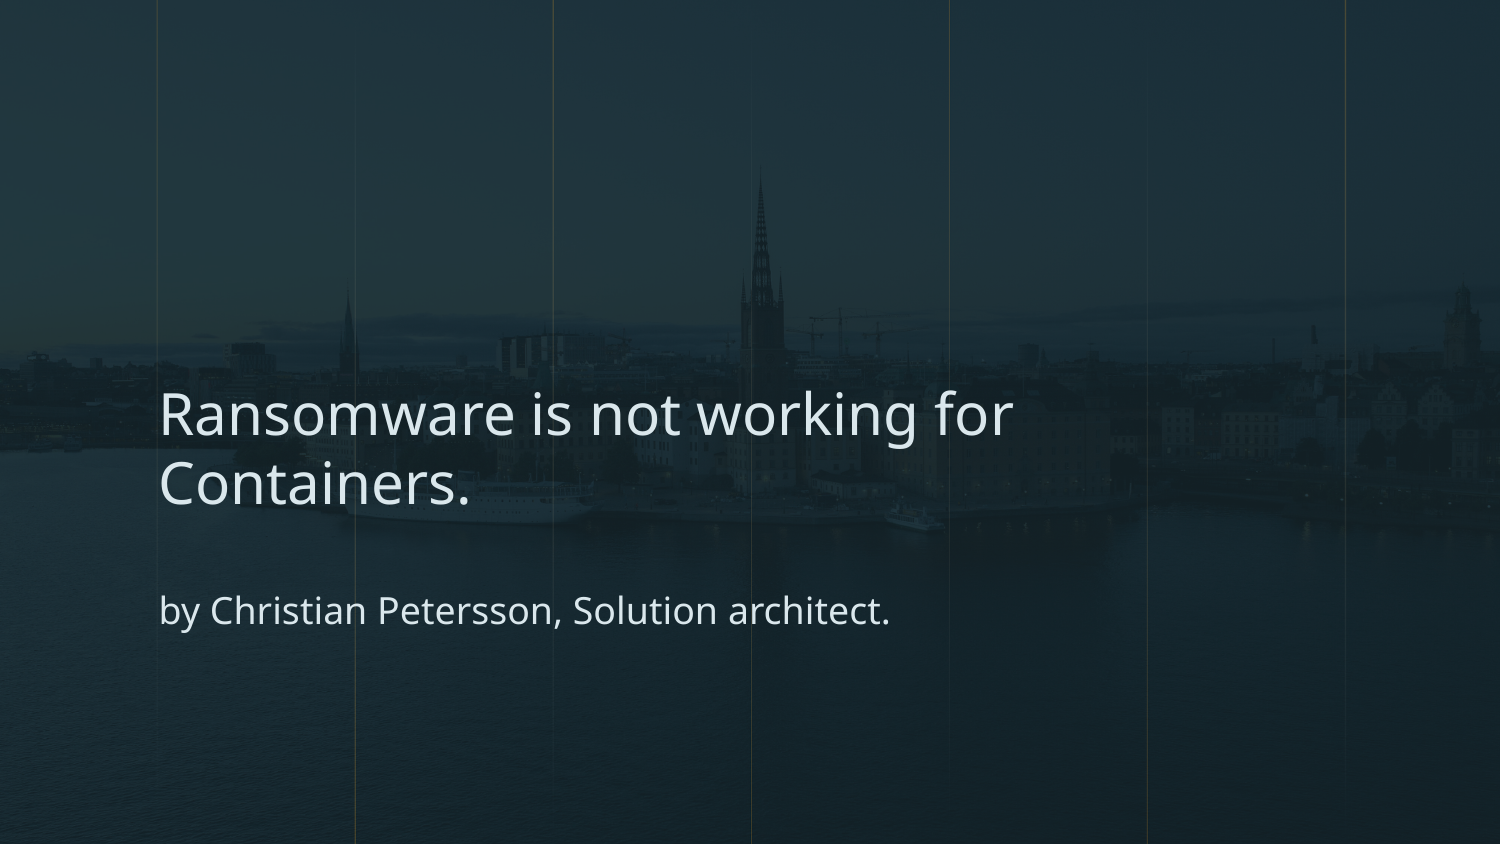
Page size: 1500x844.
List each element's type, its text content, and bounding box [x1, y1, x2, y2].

picture [0, 0, 1500, 844]
text_box Ransomware is not working for Containers. by Christian Petersson, Solution architect. [143, 361, 1211, 591]
